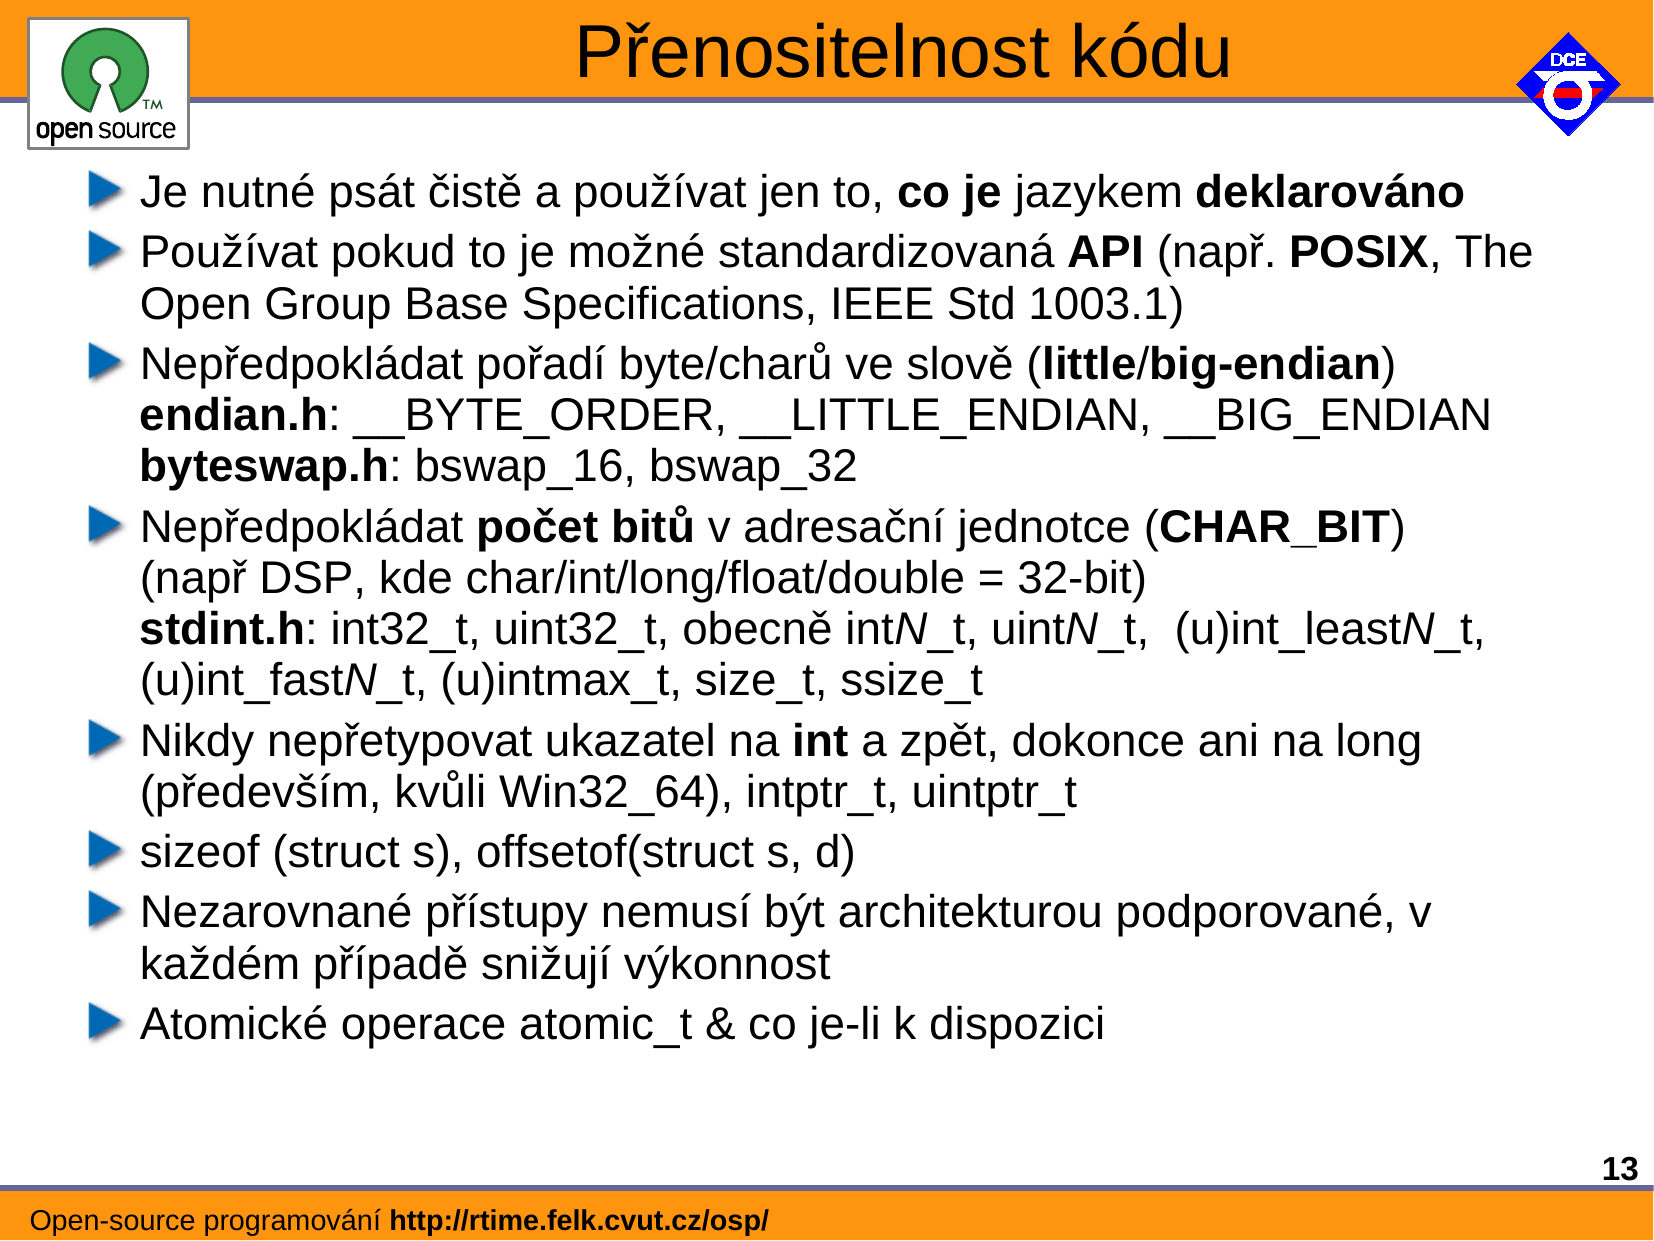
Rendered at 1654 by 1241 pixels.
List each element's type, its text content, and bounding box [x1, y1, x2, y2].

title Přenositelnost kódu [178, 4, 1631, 98]
list Je nutné psát čistě a používat jen to, co je jazykem deklarováno Používat pokud to je možné standardizovaná API (např. POSIX, The Open Group Base Specifications, IEEE Std 1003.1) Nepředpokládat pořadí byte/charů ve slově (little/big-endian) endian.h: __BYTE_ORDER, __LITTLE_ENDIAN, __BIG_ENDIAN byteswap.h: bswap_16, bswap_32 Nepředpokládat počet bitů v adresační jednotce (CHAR_BIT) (např DSP, kde char/int/long/float/double = 32-bit) stdint.h: int32_t, uint32_t, obecně intN_t, uintN_t, (u)int_leastN_t, (u)int_fastN_t, (u)intmax_t, size_t, ssize_t Nikdy nepřetypovat ukazatel na int a zpět, dokonce ani na long (především, kvůli Win32_64), intptr_t, uintptr_t sizeof (struct s), offsetof(struct s, d) Nezarovnané přístupy nemusí být architekturou podporované, v každém případě snižují výkonnost Atomické operace atomic_t & co je-li k dispozici [68, 166, 1592, 1160]
